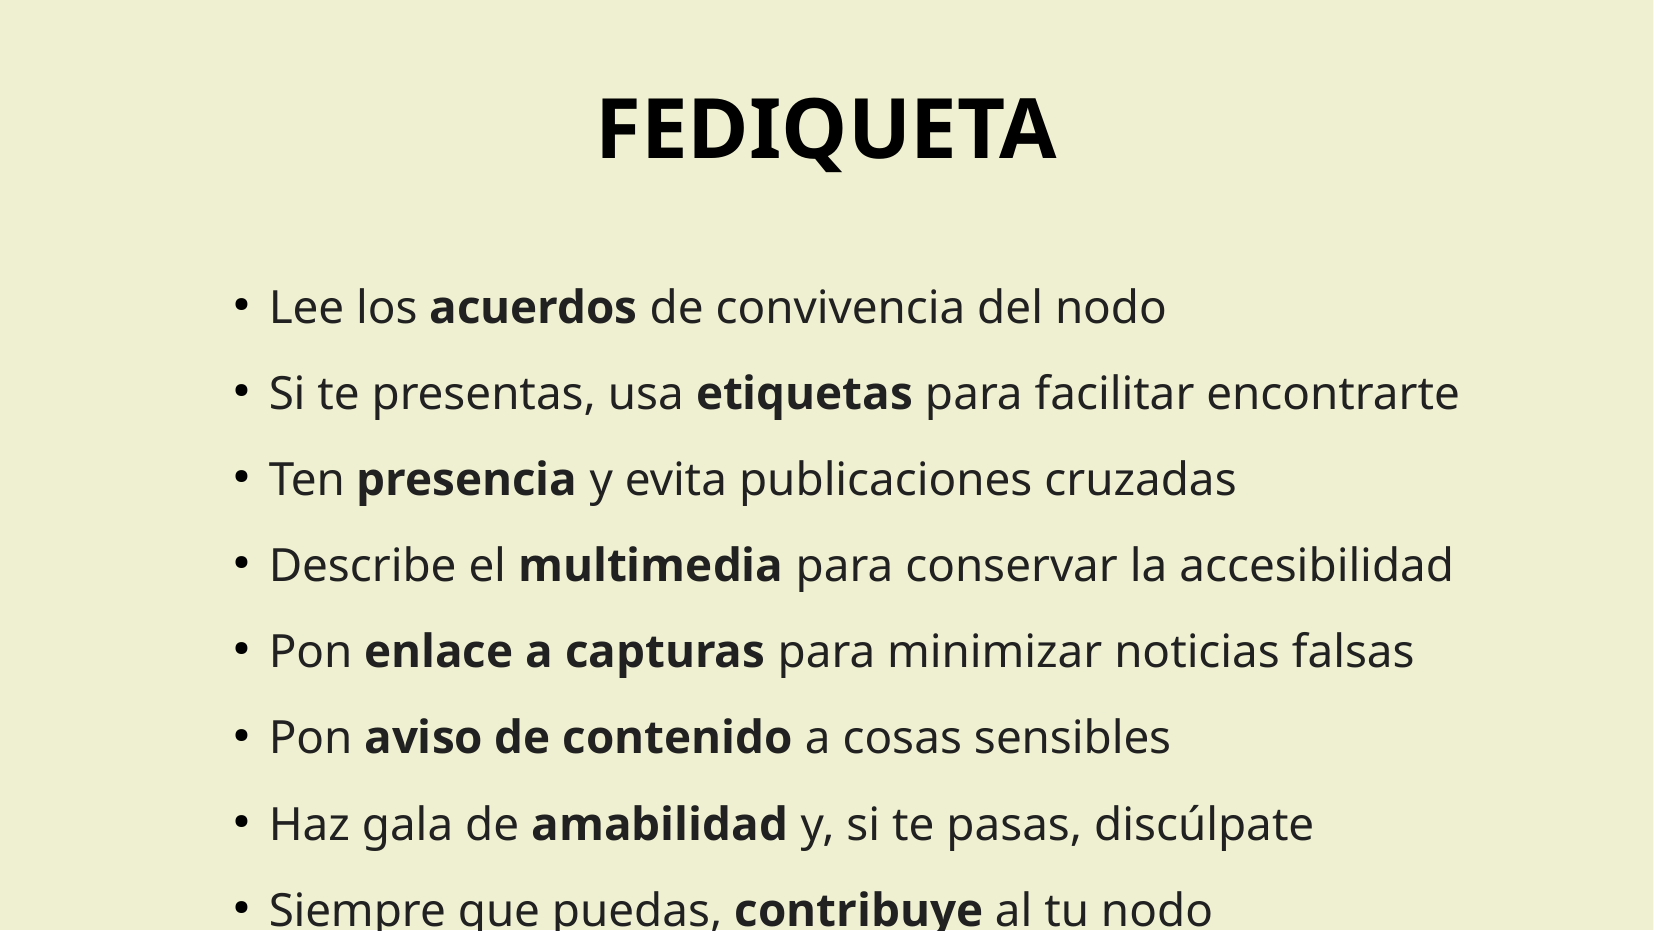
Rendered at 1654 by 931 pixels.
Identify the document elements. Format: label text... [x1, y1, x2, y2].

text_box Lee los acuerdos de convivencia del nodo Si te presentas, usa etiquetas para facilitar encontrarte Ten presencia y evita publicaciones cruzadas Describe el multimedia para conservar la accesibilidad Pon enlace a capturas para minimizar noticias falsas Pon aviso de contenido a cosas sensibles Haz gala de amabilidad y, si te pasas, discúlpate Siempre que puedas, contribuye al tu nodo [218, 266, 1489, 831]
title Fediqueta [82, 48, 1571, 205]
